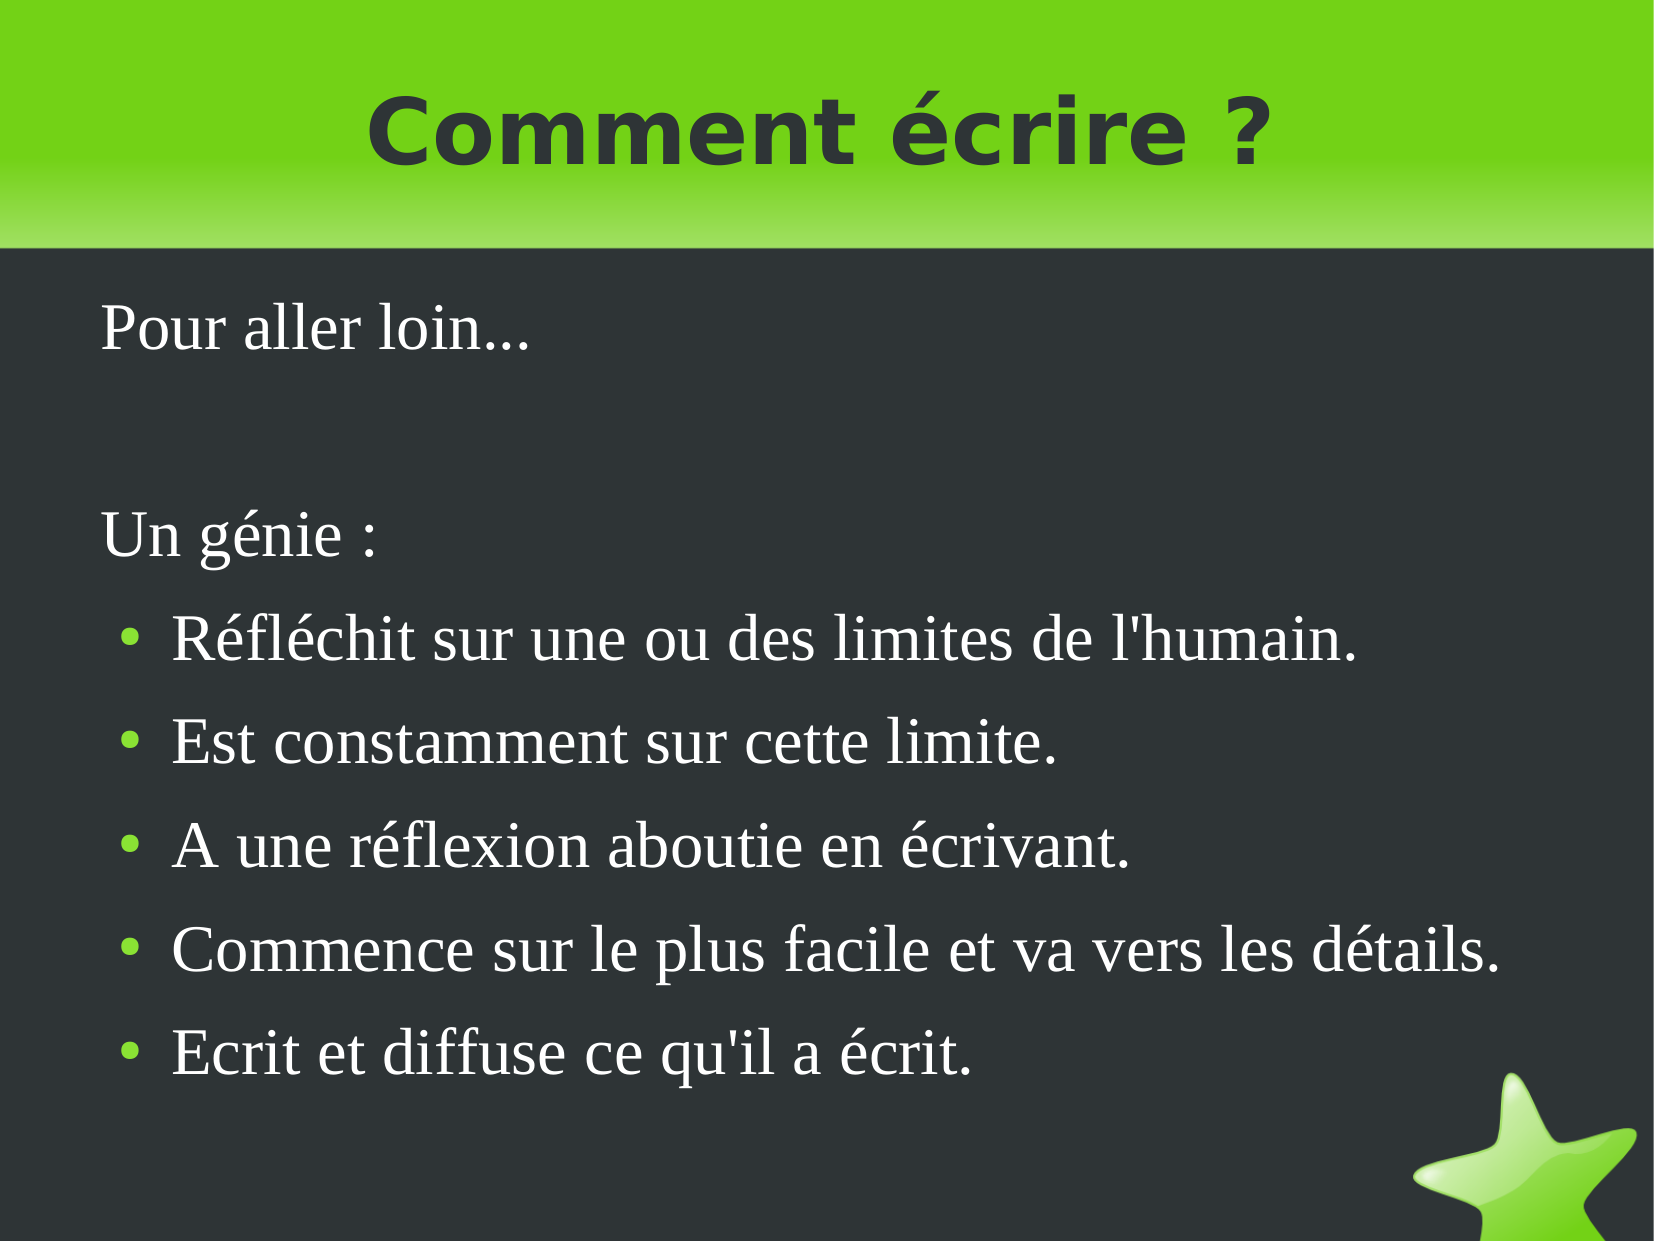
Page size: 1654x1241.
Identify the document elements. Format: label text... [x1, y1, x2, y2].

list Pour aller loin... Un génie : Réfléchit sur une ou des limites de l'humain. Est constamment sur cette limite. A une réflexion aboutie en écrivant. Commence sur le plus facile et va vers les détails. Ecrit et diffuse ce qu'il a écrit. [82, 290, 1571, 1144]
title Comment écrire ? [76, 36, 1565, 229]
picture [0, 0, 1654, 1241]
